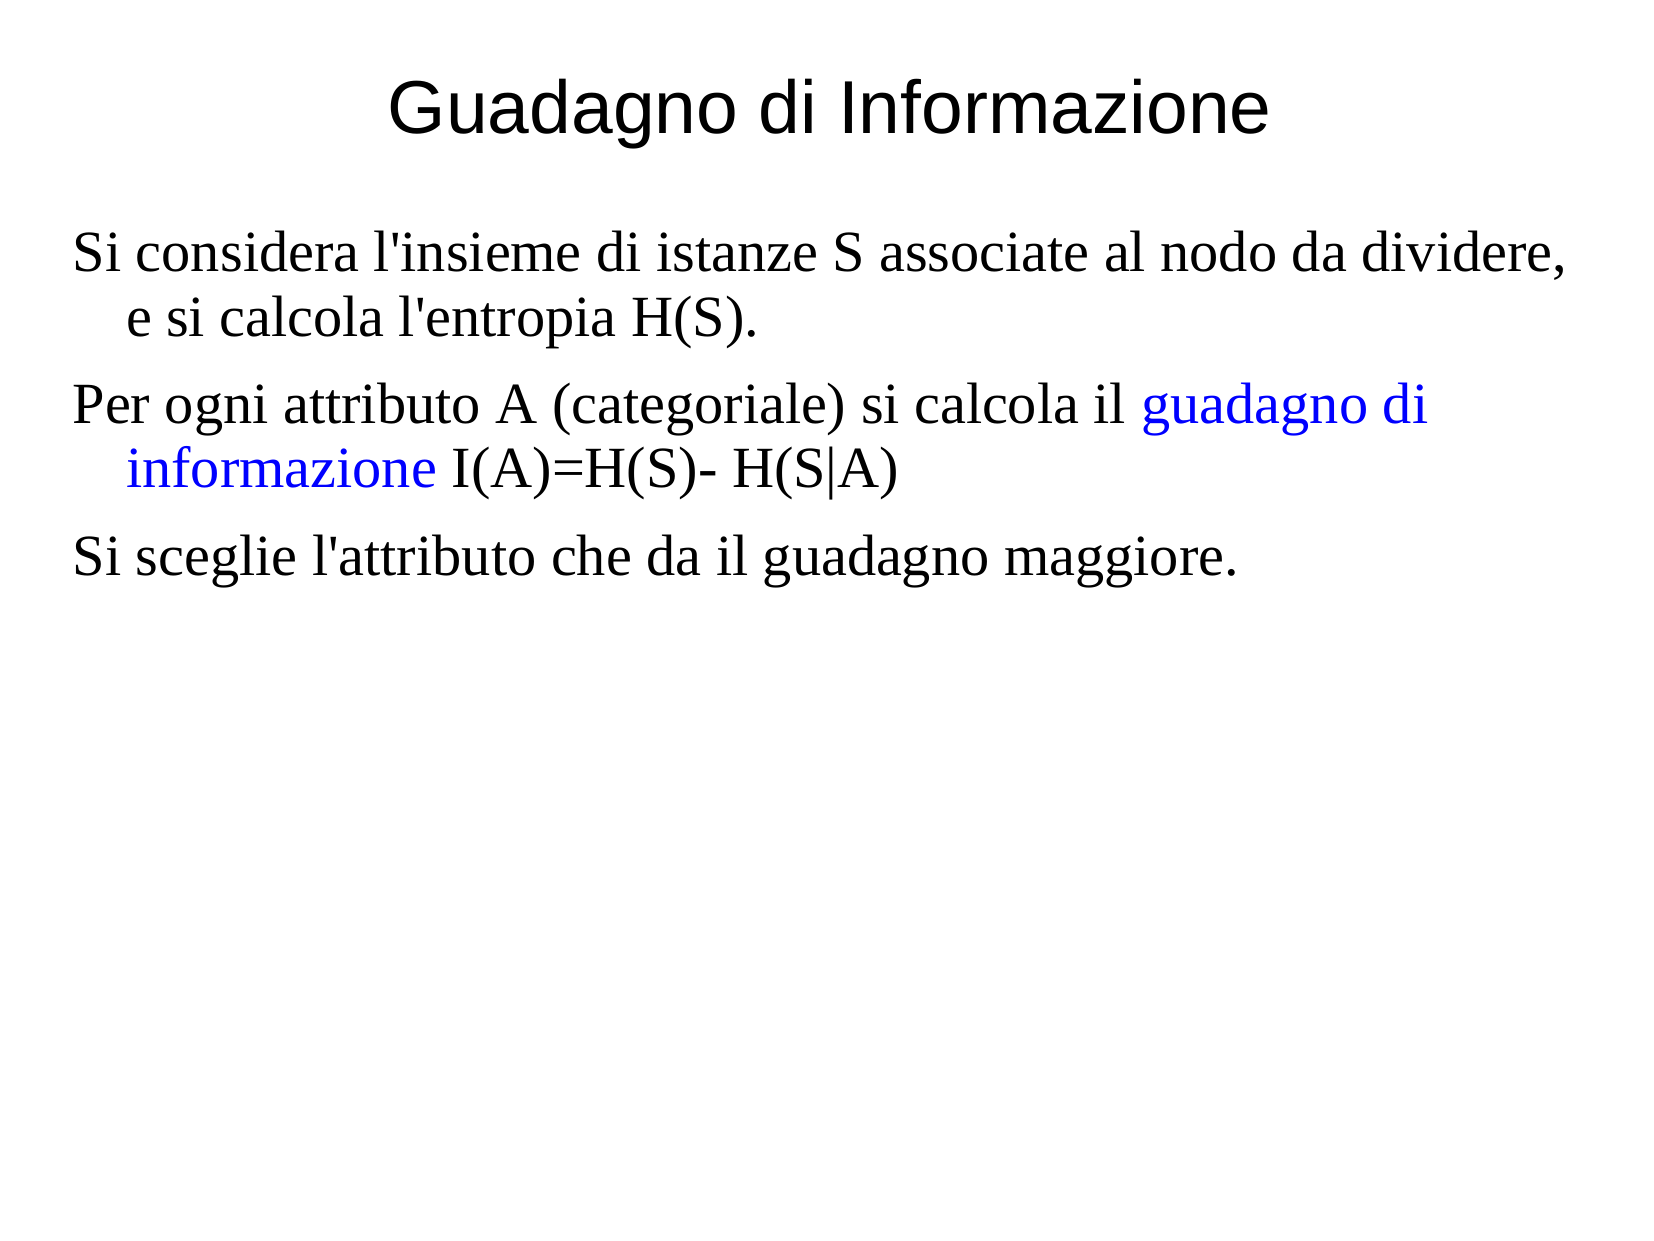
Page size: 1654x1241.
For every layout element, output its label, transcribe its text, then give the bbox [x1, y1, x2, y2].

title Guadagno di Informazione [52, 42, 1608, 173]
list Si considera l'insieme di istanze S associate al nodo da dividere, e si calcola l'entropia H(S). Per ogni attributo A (categoriale) si calcola il guadagno di informazione I(A)=H(S)- H(S|A) Si sceglie l'attributo che da il guadagno maggiore. [55, 219, 1605, 1179]
